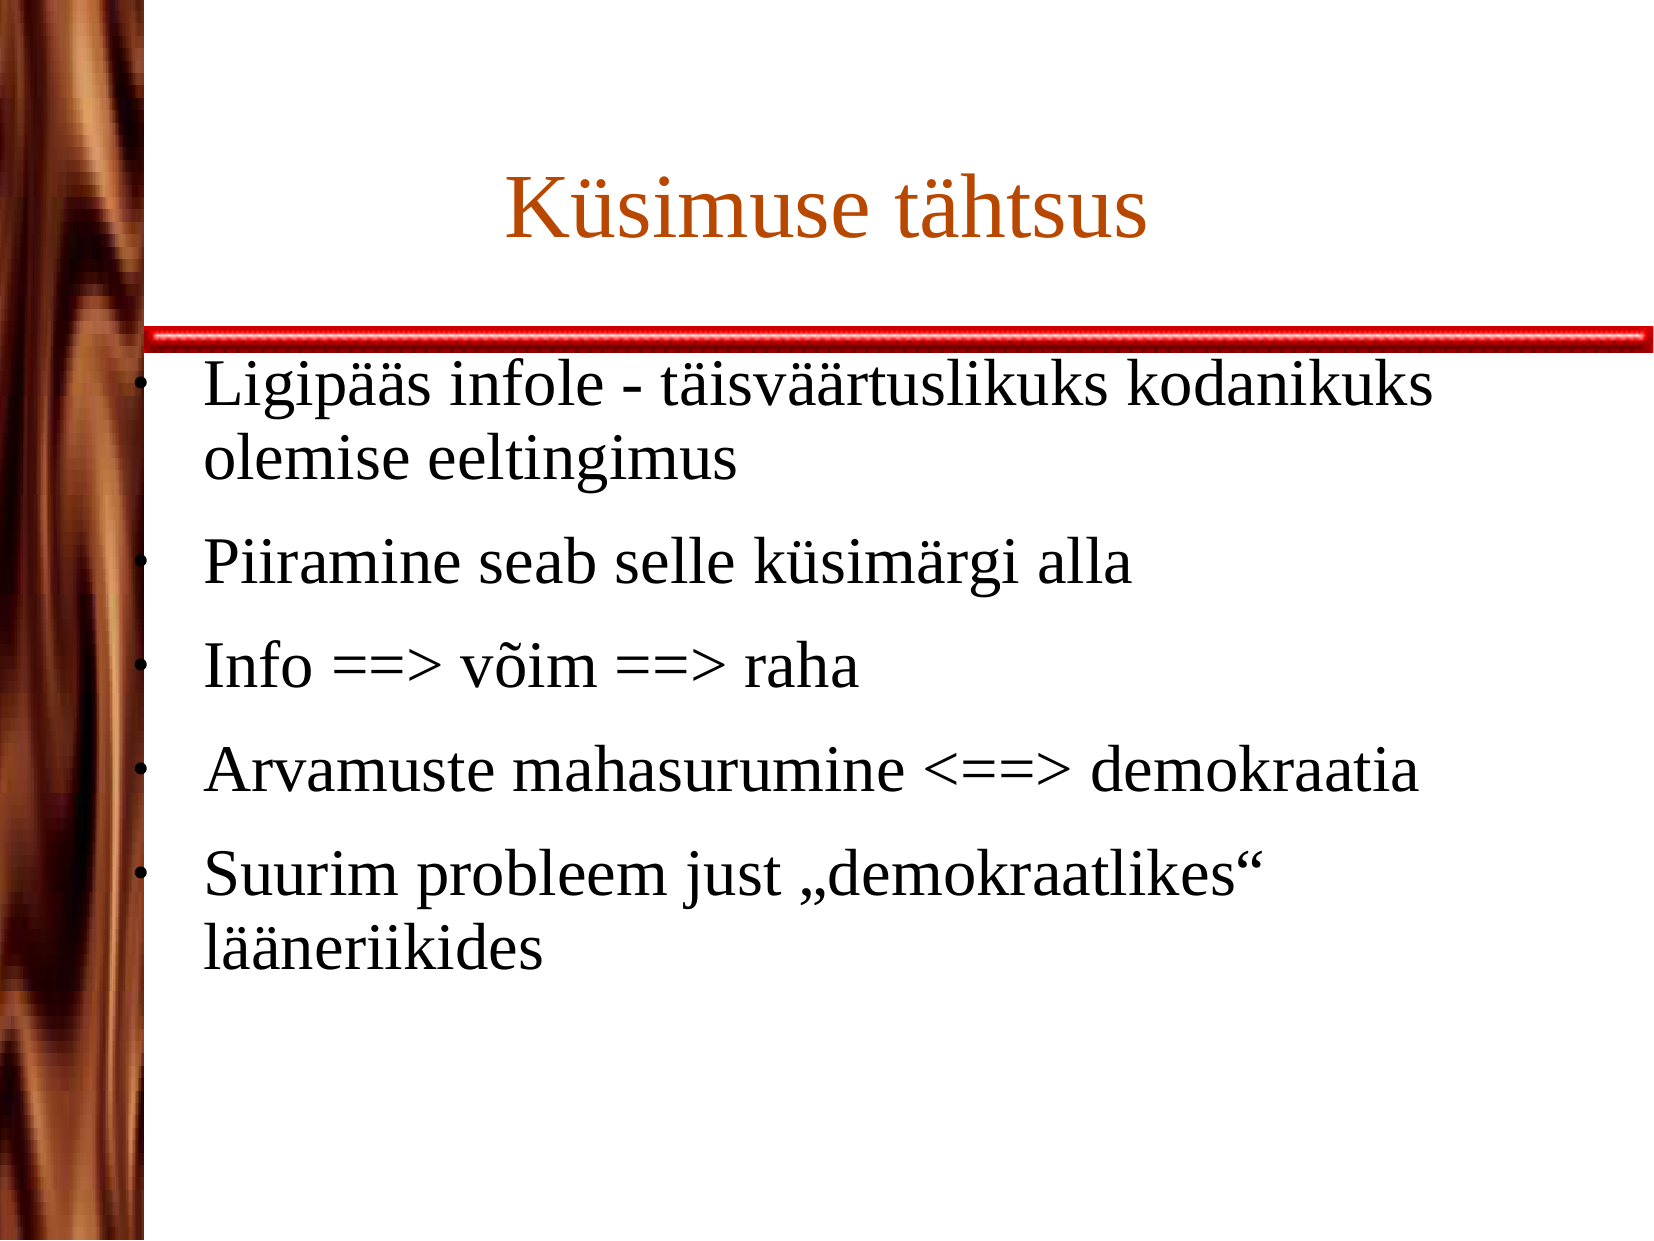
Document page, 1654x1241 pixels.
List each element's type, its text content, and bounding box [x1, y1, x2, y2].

picture [0, 0, 1654, 1240]
list Ligipääs infole - täisväärtuslikuks kodanikuks olemise eeltingimus Piiramine seab selle küsimärgi alla Info ==> võim ==> raha Arvamuste mahasurumine <==> demokraatia Suurim probleem just „demokraatlikes“ lääneriikides [121, 344, 1534, 1126]
title Küsimuse tähtsus [121, 102, 1534, 310]
